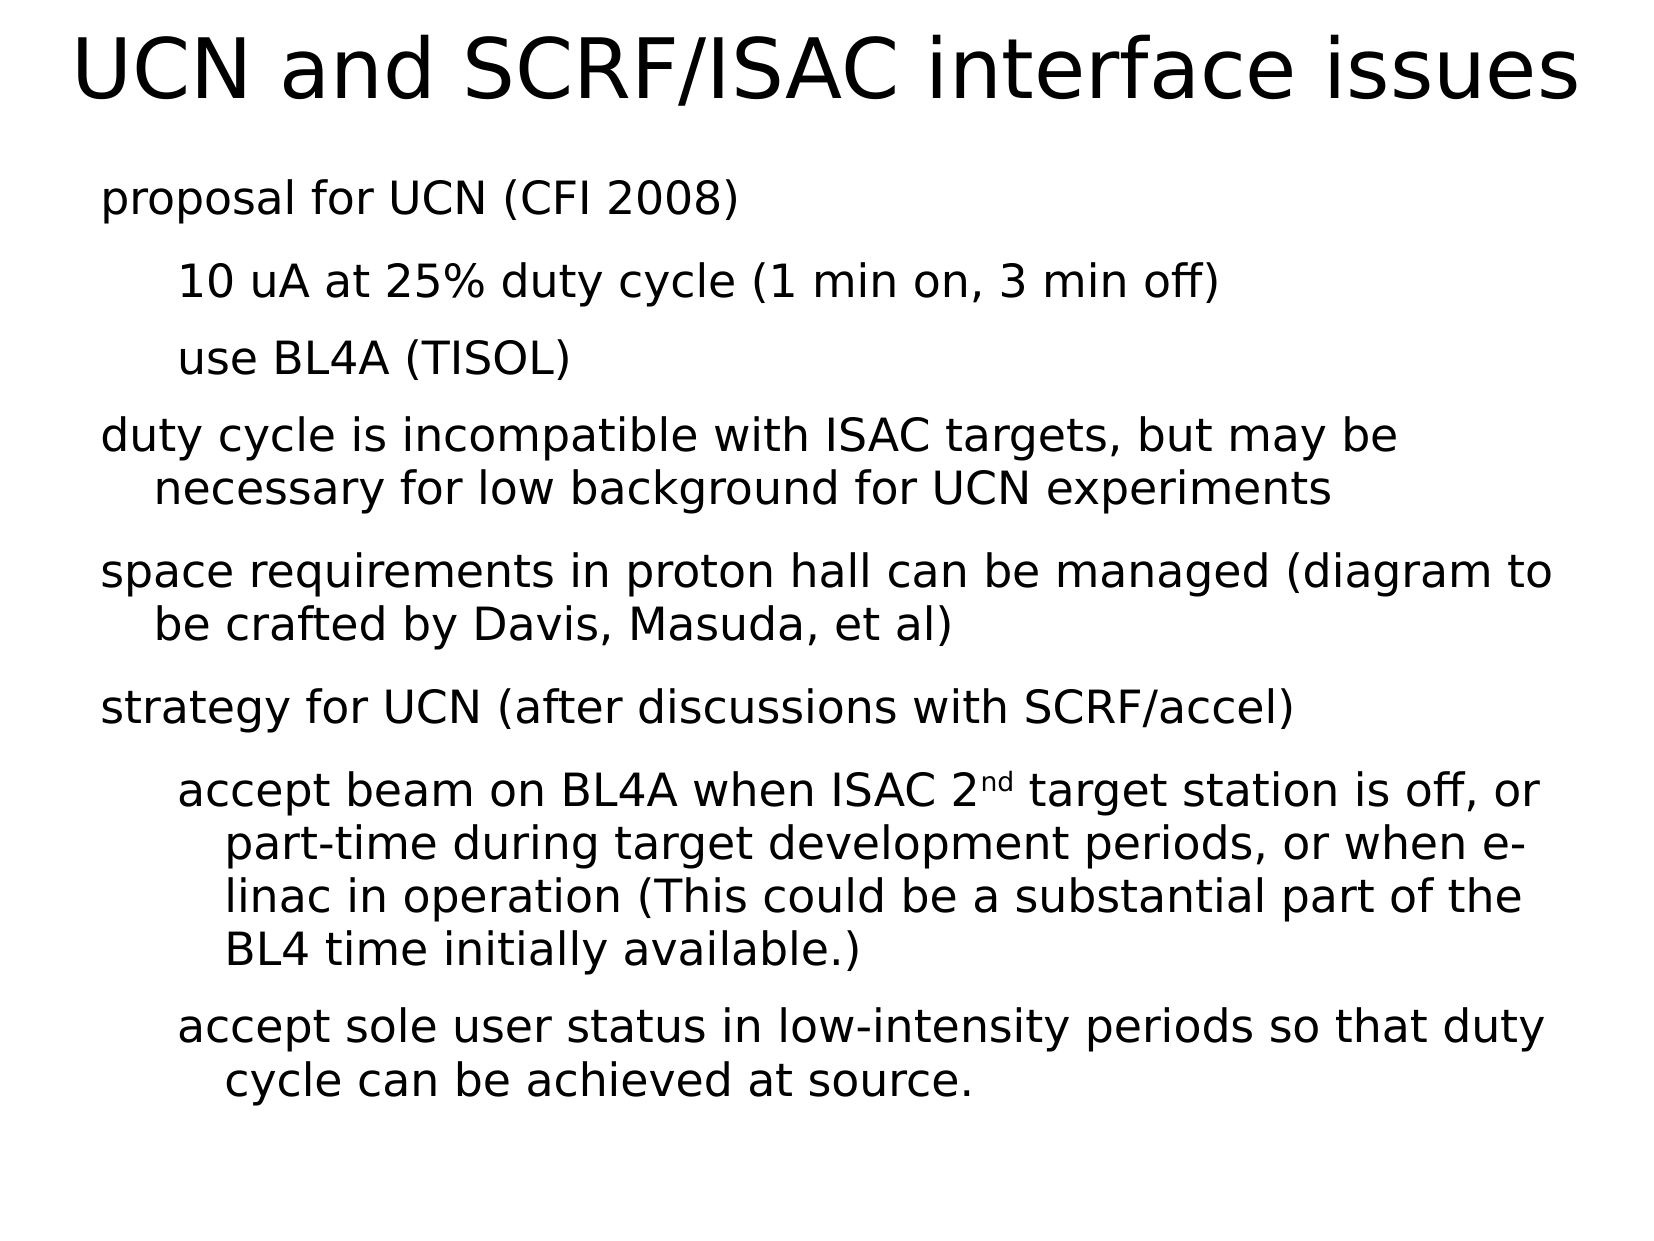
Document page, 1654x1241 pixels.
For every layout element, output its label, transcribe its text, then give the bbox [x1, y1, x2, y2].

list proposal for UCN (CFI 2008) 10 uA at 25% duty cycle (1 min on, 3 min off) use BL4A (TISOL) duty cycle is incompatible with ISAC targets, but may be necessary for low background for UCN experiments space requirements in proton hall can be managed (diagram to be crafted by Davis, Masuda, et al) strategy for UCN (after discussions with SCRF/accel) accept beam on BL4A when ISAC 2nd target station is off, or part-time during target development periods, or when e-linac in operation (This could be a substantial part of the BL4 time initially available.) accept sole user status in low-intensity periods so that duty cycle can be achieved at source. [82, 172, 1571, 1109]
title UCN and SCRF/ISAC interface issues [0, 0, 1654, 167]
